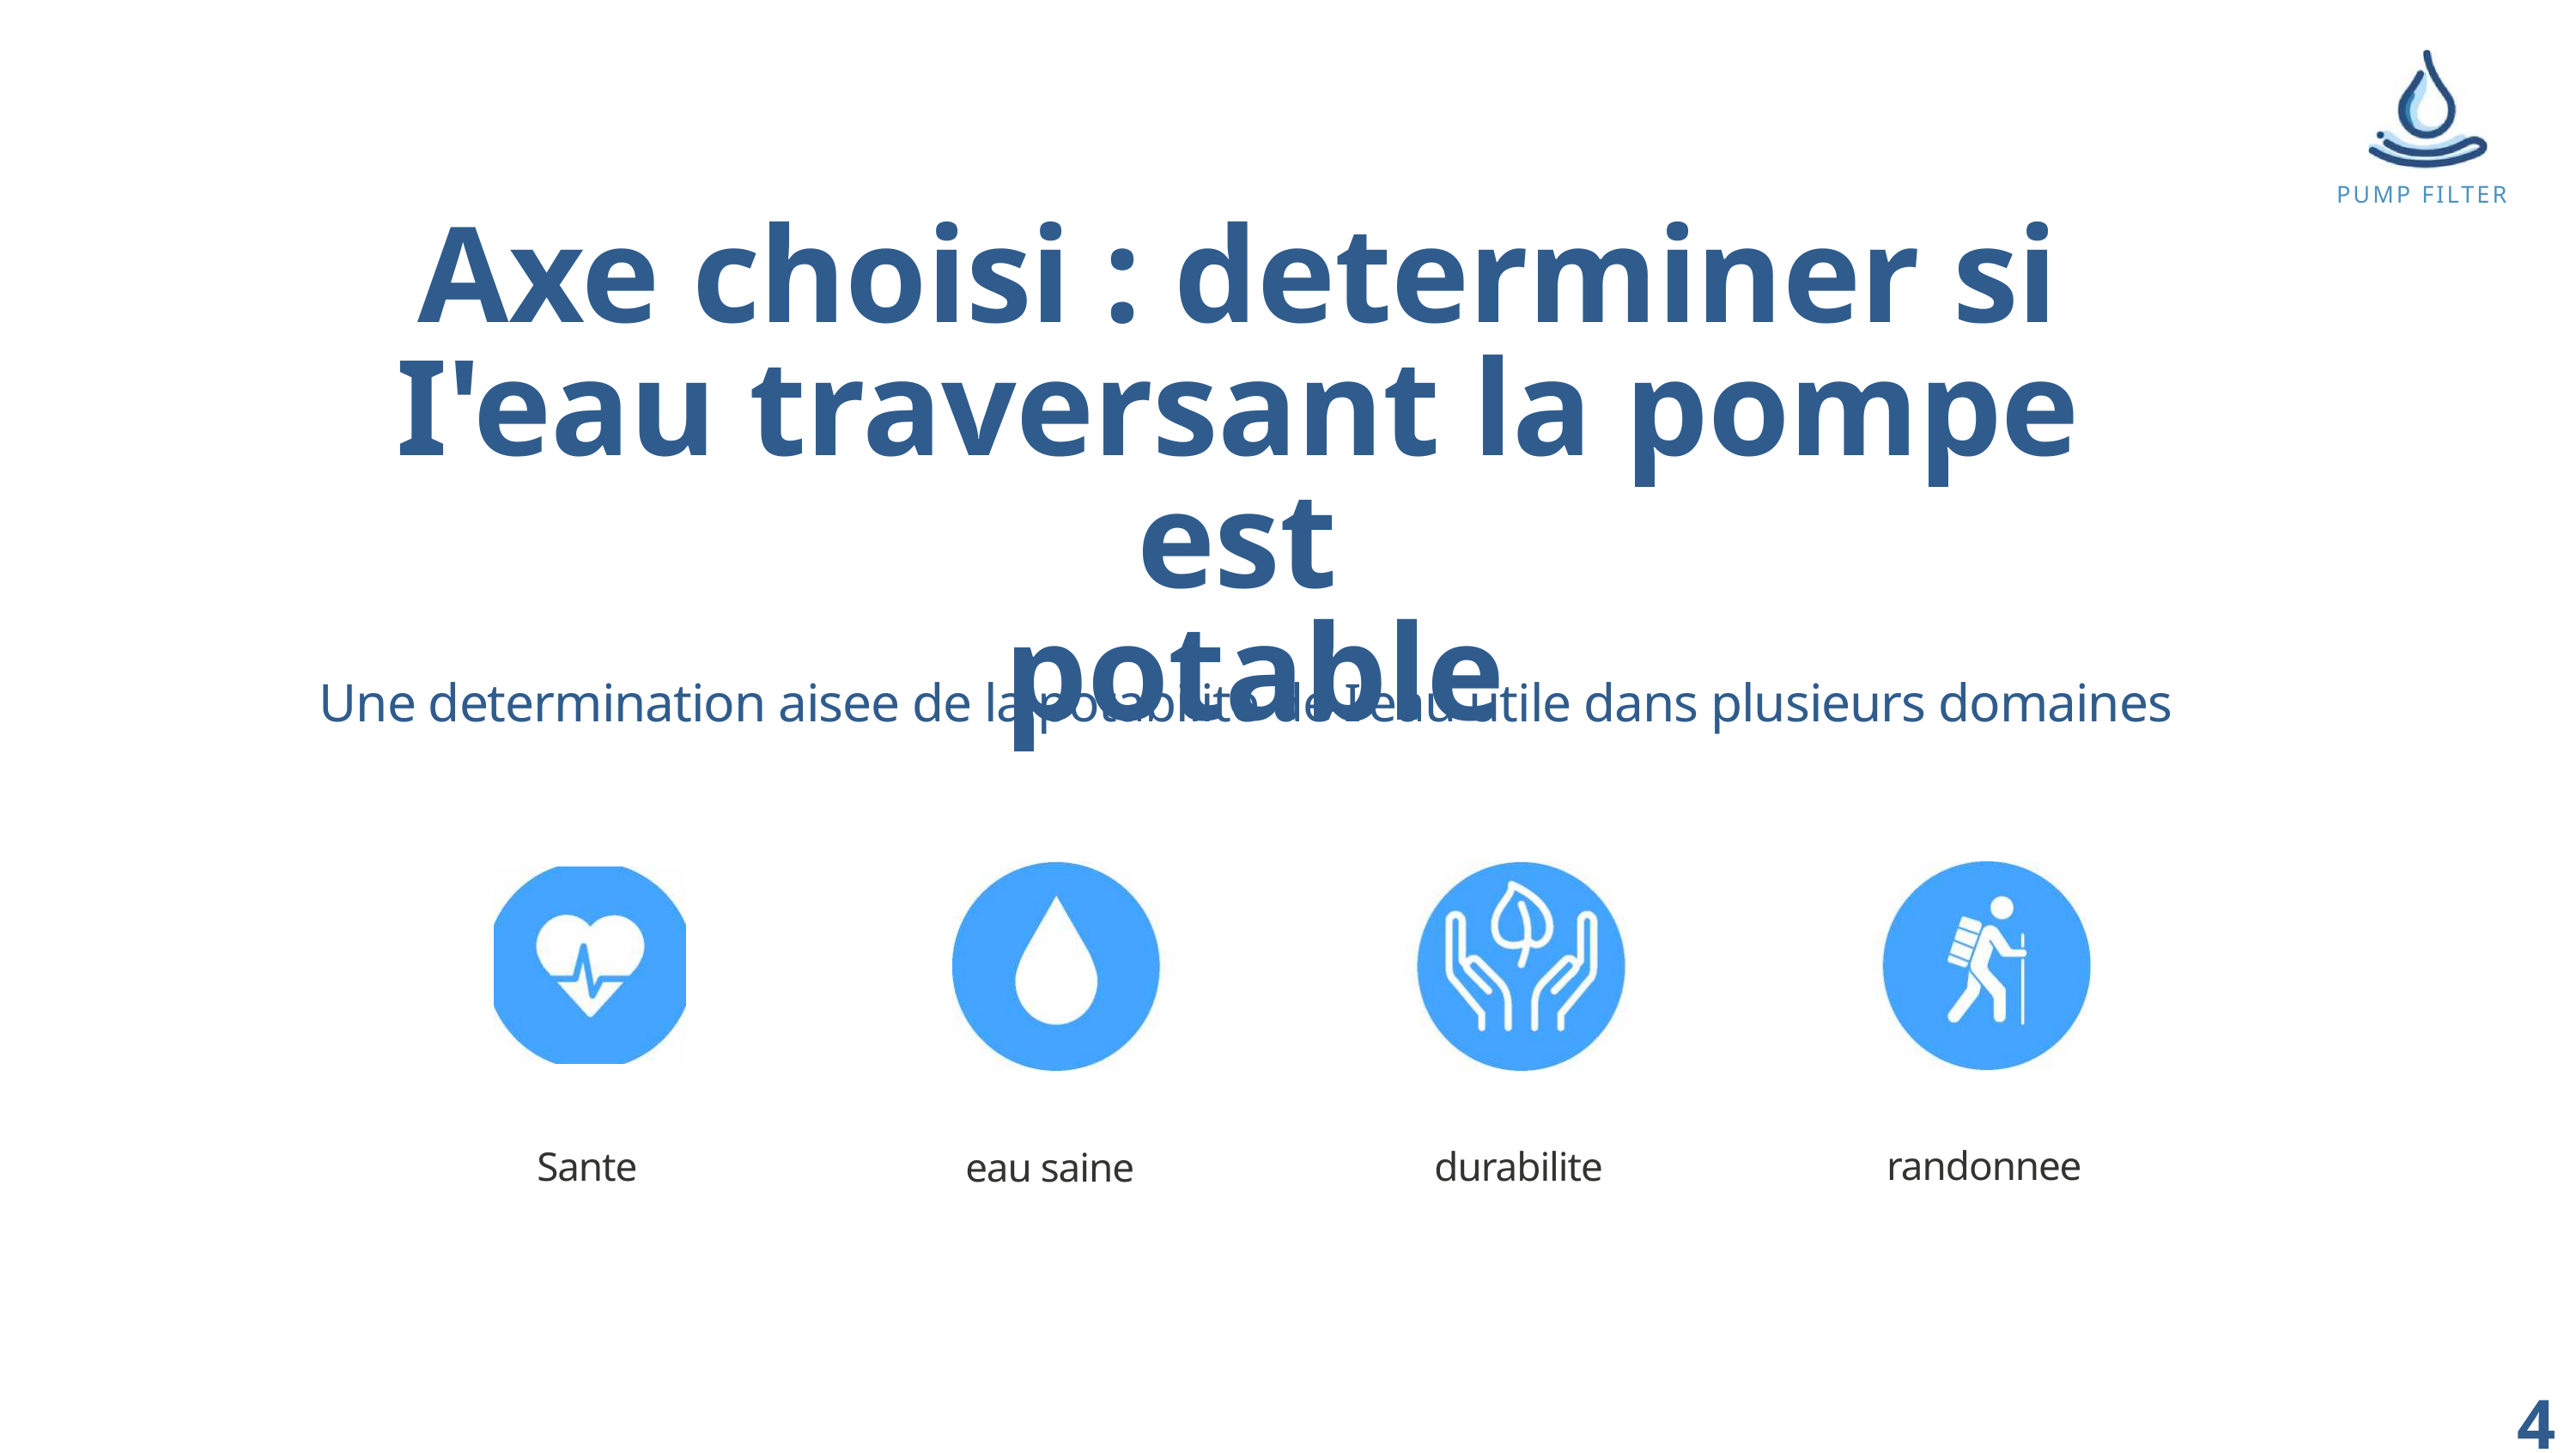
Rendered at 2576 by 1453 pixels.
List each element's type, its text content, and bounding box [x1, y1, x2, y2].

text_box Axe choisi : determiner si I'eau traversant la pompe est potable [326, 216, 2149, 615]
text_box PUMP FILTER [2336, 179, 2517, 204]
text_box durabilite [1434, 1141, 1607, 1176]
picture [494, 867, 686, 1065]
text_box durabilite [1523, 1162, 1534, 1176]
picture [952, 861, 2091, 1071]
text_box randonnee [1975, 1161, 1987, 1175]
text_box randonnee [1886, 1140, 2087, 1175]
text_box durabilite [1440, 1162, 1451, 1176]
text_box eau saine [965, 1143, 1147, 1176]
text_box Sante [585, 1162, 596, 1176]
text_box Sante [537, 1141, 643, 1176]
text_box randonnee [1951, 1161, 1962, 1175]
text_box randonnee [2021, 1161, 2032, 1175]
text_box 4 [2527, 1413, 2539, 1431]
text_box randonnee [1998, 1161, 2009, 1175]
text_box 4 [2517, 1381, 2559, 1437]
text_box eau saine [1096, 1163, 1107, 1176]
text_box randonnee [1929, 1161, 1940, 1175]
text_box Une determination aisee de la potabilite de I'eau utile dans plusieurs domaines [303, 670, 2164, 723]
picture [2367, 49, 2488, 169]
